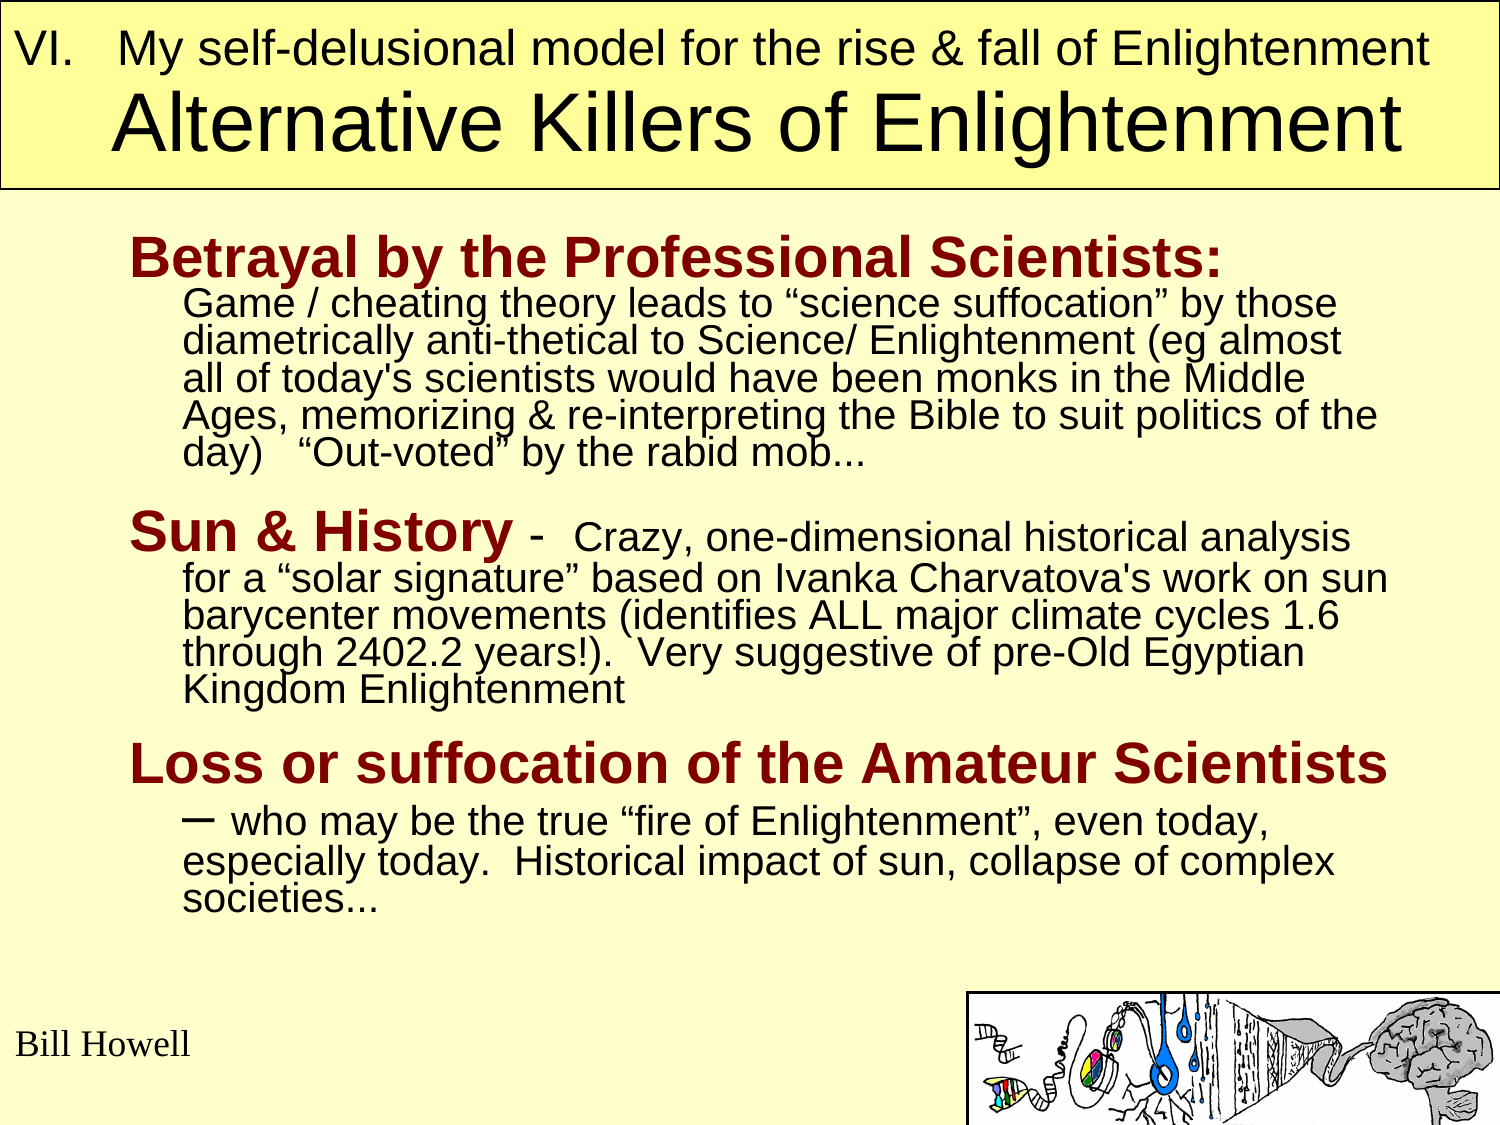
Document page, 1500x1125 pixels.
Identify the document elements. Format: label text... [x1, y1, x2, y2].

picture [969, 994, 1500, 1125]
title VI. My self-delusional model for the rise & fall of Enlightenment Alternative Killers of Enlightenment [0, 0, 1500, 189]
text_box Bill Howell [0, 973, 945, 1122]
list Betrayal by the Professional Scientists: Game / cheating theory leads to “science suffocation” by those diametrically anti-thetical to Science/ Enlightenment (eg almost all of today's scientists would have been monks in the Middle Ages, memorizing & re-interpreting the Bible to suit politics of the day) “Out-voted” by the rabid mob... Sun & History - Crazy, one-dimensional historical analysis for a “solar signature” based on Ivanka Charvatova's work on sun barycenter movements (identifies ALL major climate cycles 1.6 through 2402.2 years!). Very suggestive of pre-Old Egyptian Kingdom Enlightenment Loss or suffocation of the Amateur Scientists – who may be the true “fire of Enlightenment”, even today, especially today. Historical impact of sun, collapse of complex societies... [112, 236, 1394, 1018]
